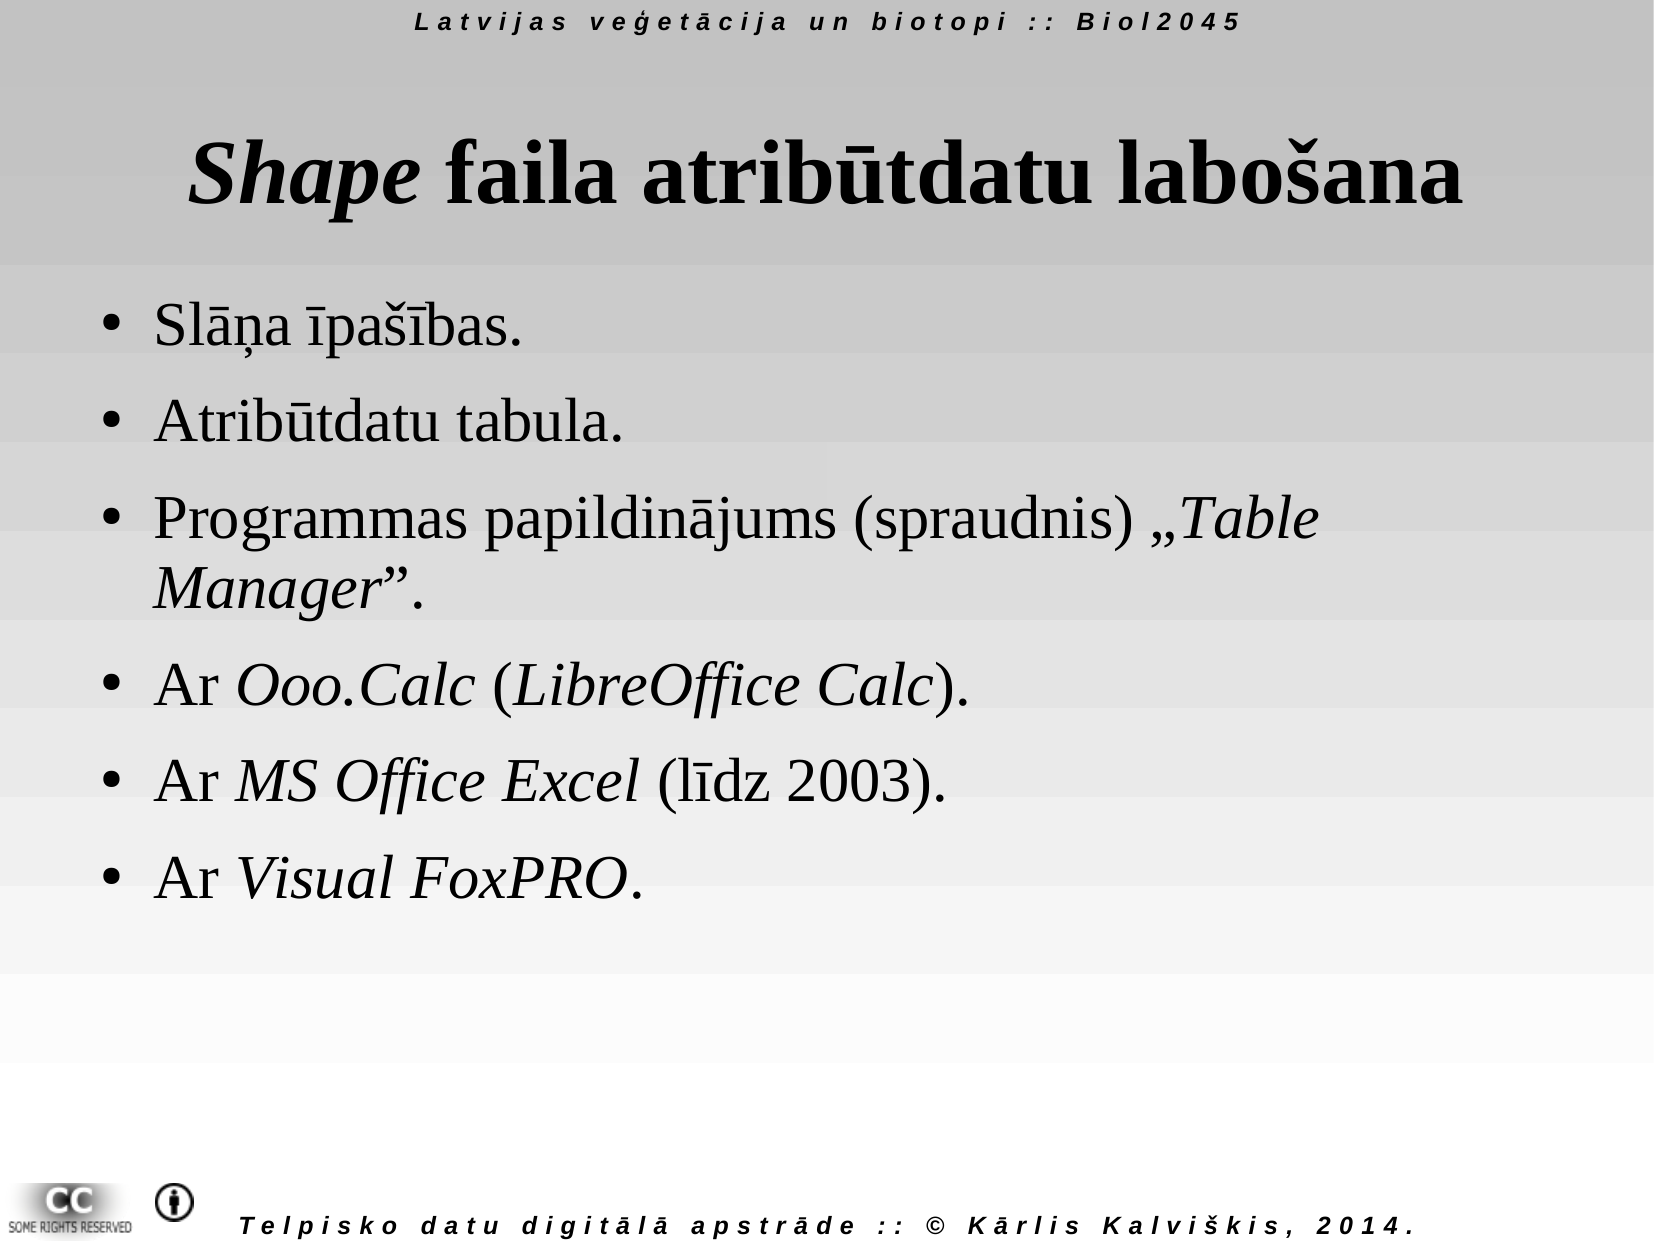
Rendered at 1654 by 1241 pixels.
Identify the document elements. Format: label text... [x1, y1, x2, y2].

list Slāņa īpašības. Atribūtdatu tabula. Programmas papildinājums (spraudnis) „Table Manager”. Ar Ooo.Calc (LibreOffice Calc). Ar MS Office Excel (līdz 2003). Ar Visual FoxPRO. [82, 289, 1571, 1098]
title Shape faila atribūtdatu labošana [29, 56, 1625, 289]
picture [0, 0, 1654, 1241]
